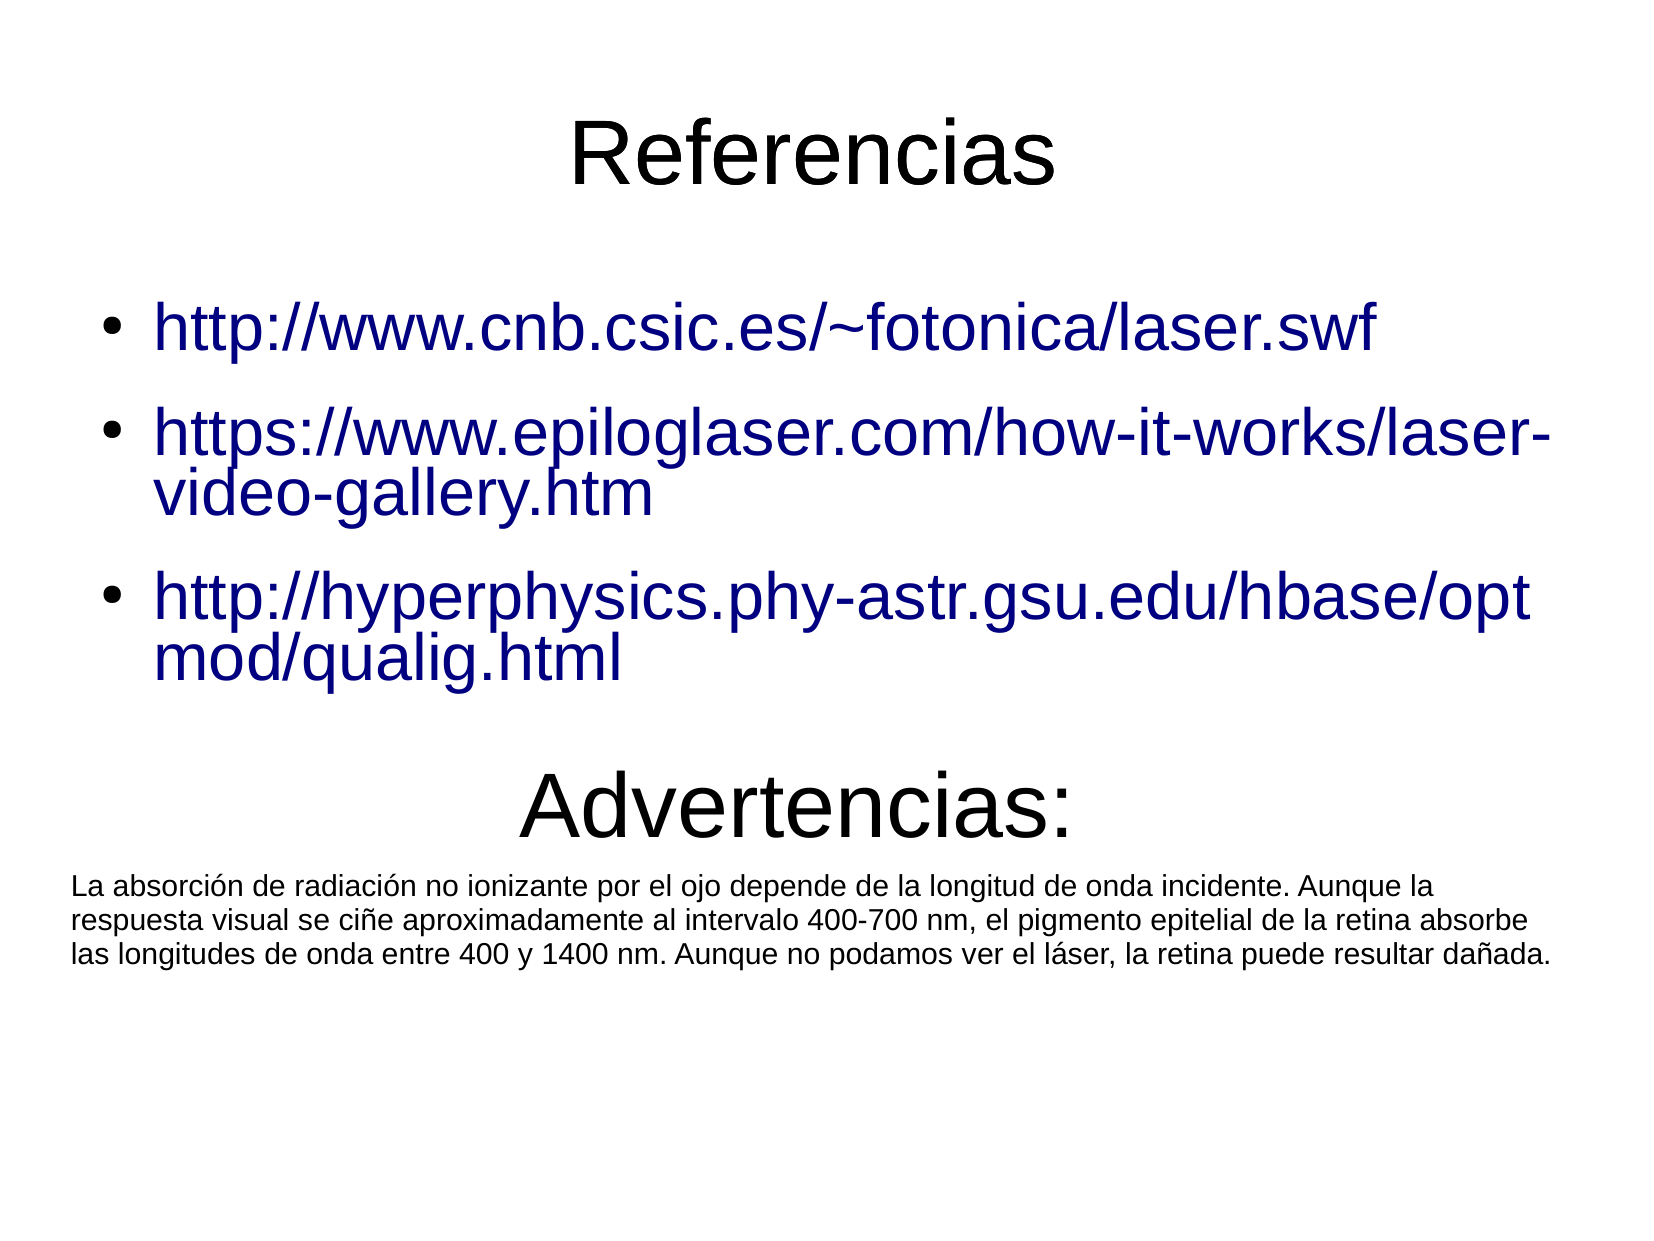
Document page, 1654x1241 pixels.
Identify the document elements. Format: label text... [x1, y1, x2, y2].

title Referencias [82, 49, 1571, 257]
list La absorción de radiación no ionizante por el ojo depende de la longitud de onda incidente. Aunque la respuesta visual se ciñe aproximadamente al intervalo 400-700 nm, el pigmento epitelial de la retina absorbe las longitudes de onda entre 400 y 1400 nm. Aunque no podamos ver el láser, la retina puede resultar dañada. [70, 868, 1560, 1004]
title Advertencias: [70, 702, 1560, 868]
list http://www.cnb.csic.es/~fotonica/laser.swf https://www.epiloglaser.com/how-it-works/laser-video-gallery.htm http://hyperphysics.phy-astr.gsu.edu/hbase/optmod/qualig.html [82, 290, 1571, 697]
